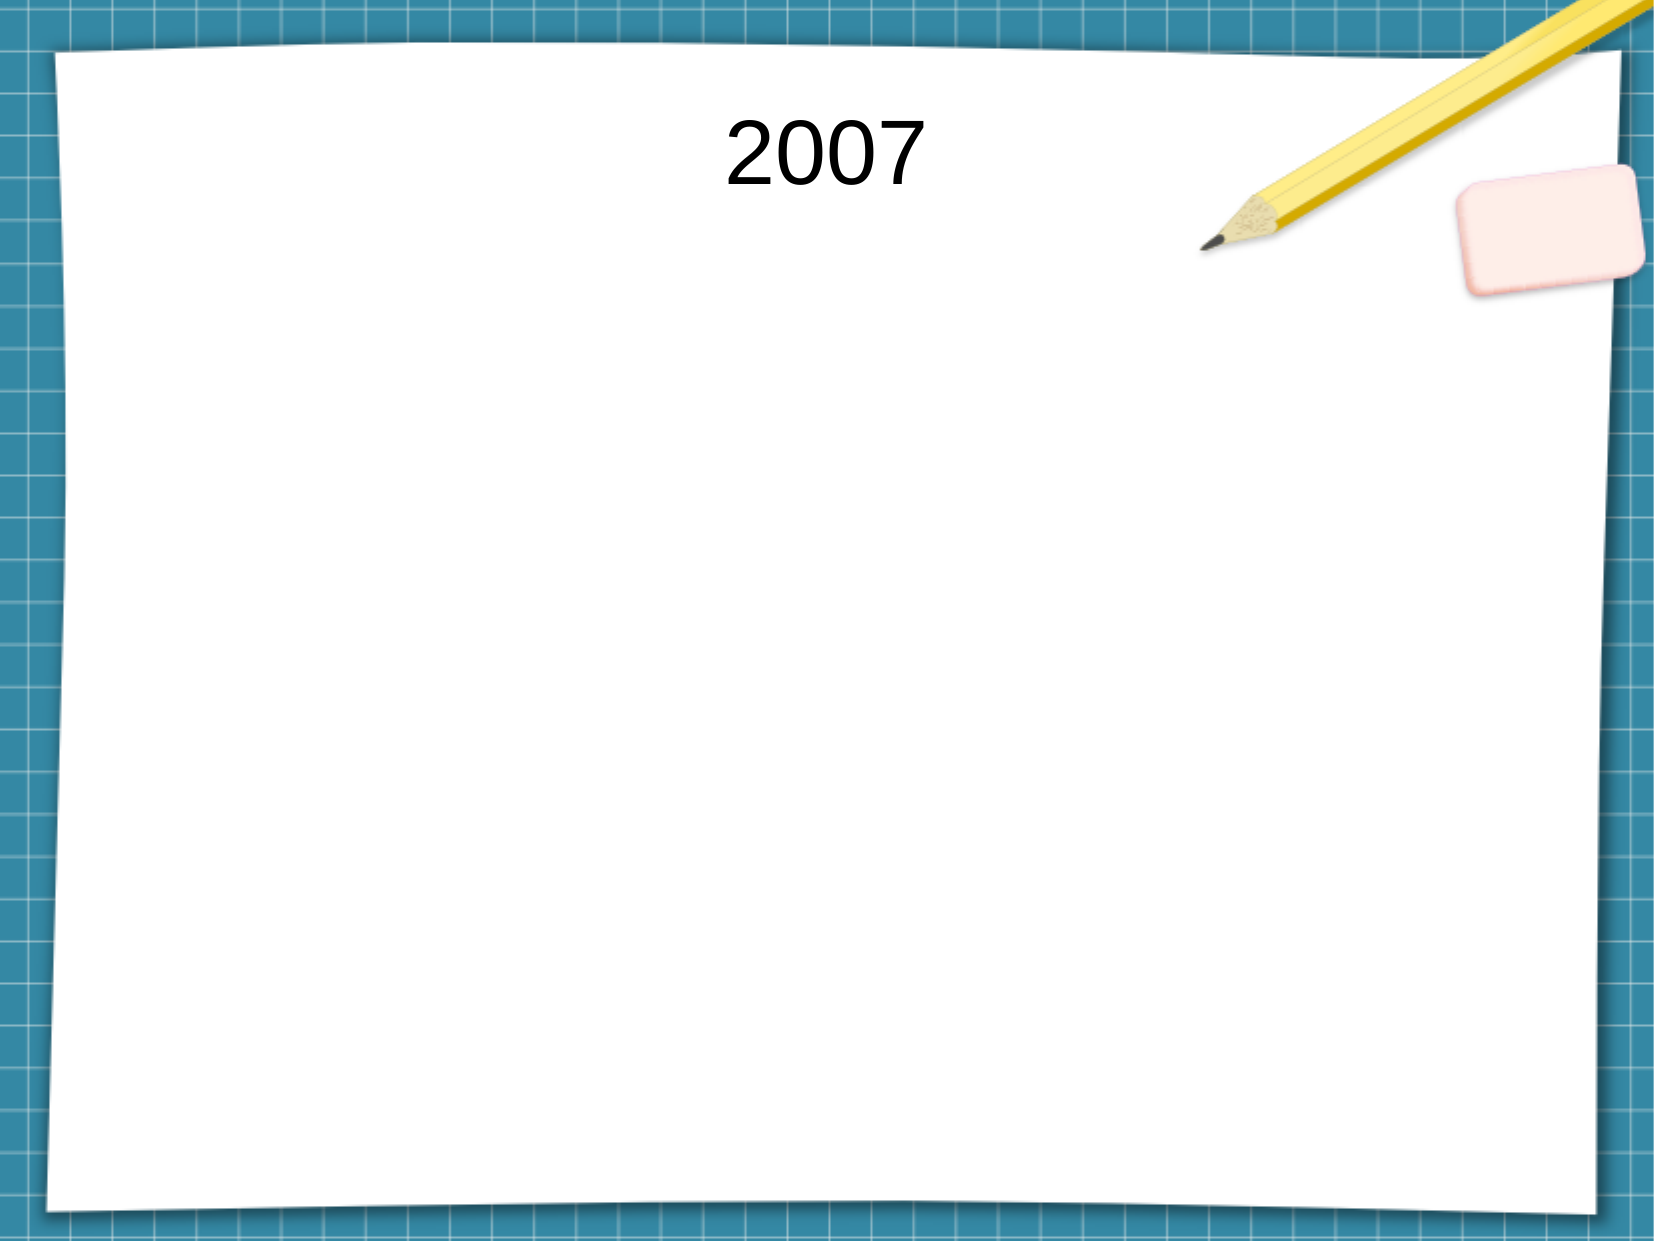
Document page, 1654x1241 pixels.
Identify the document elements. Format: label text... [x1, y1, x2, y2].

title 2007 [82, 49, 1571, 257]
picture [0, 0, 1654, 1241]
